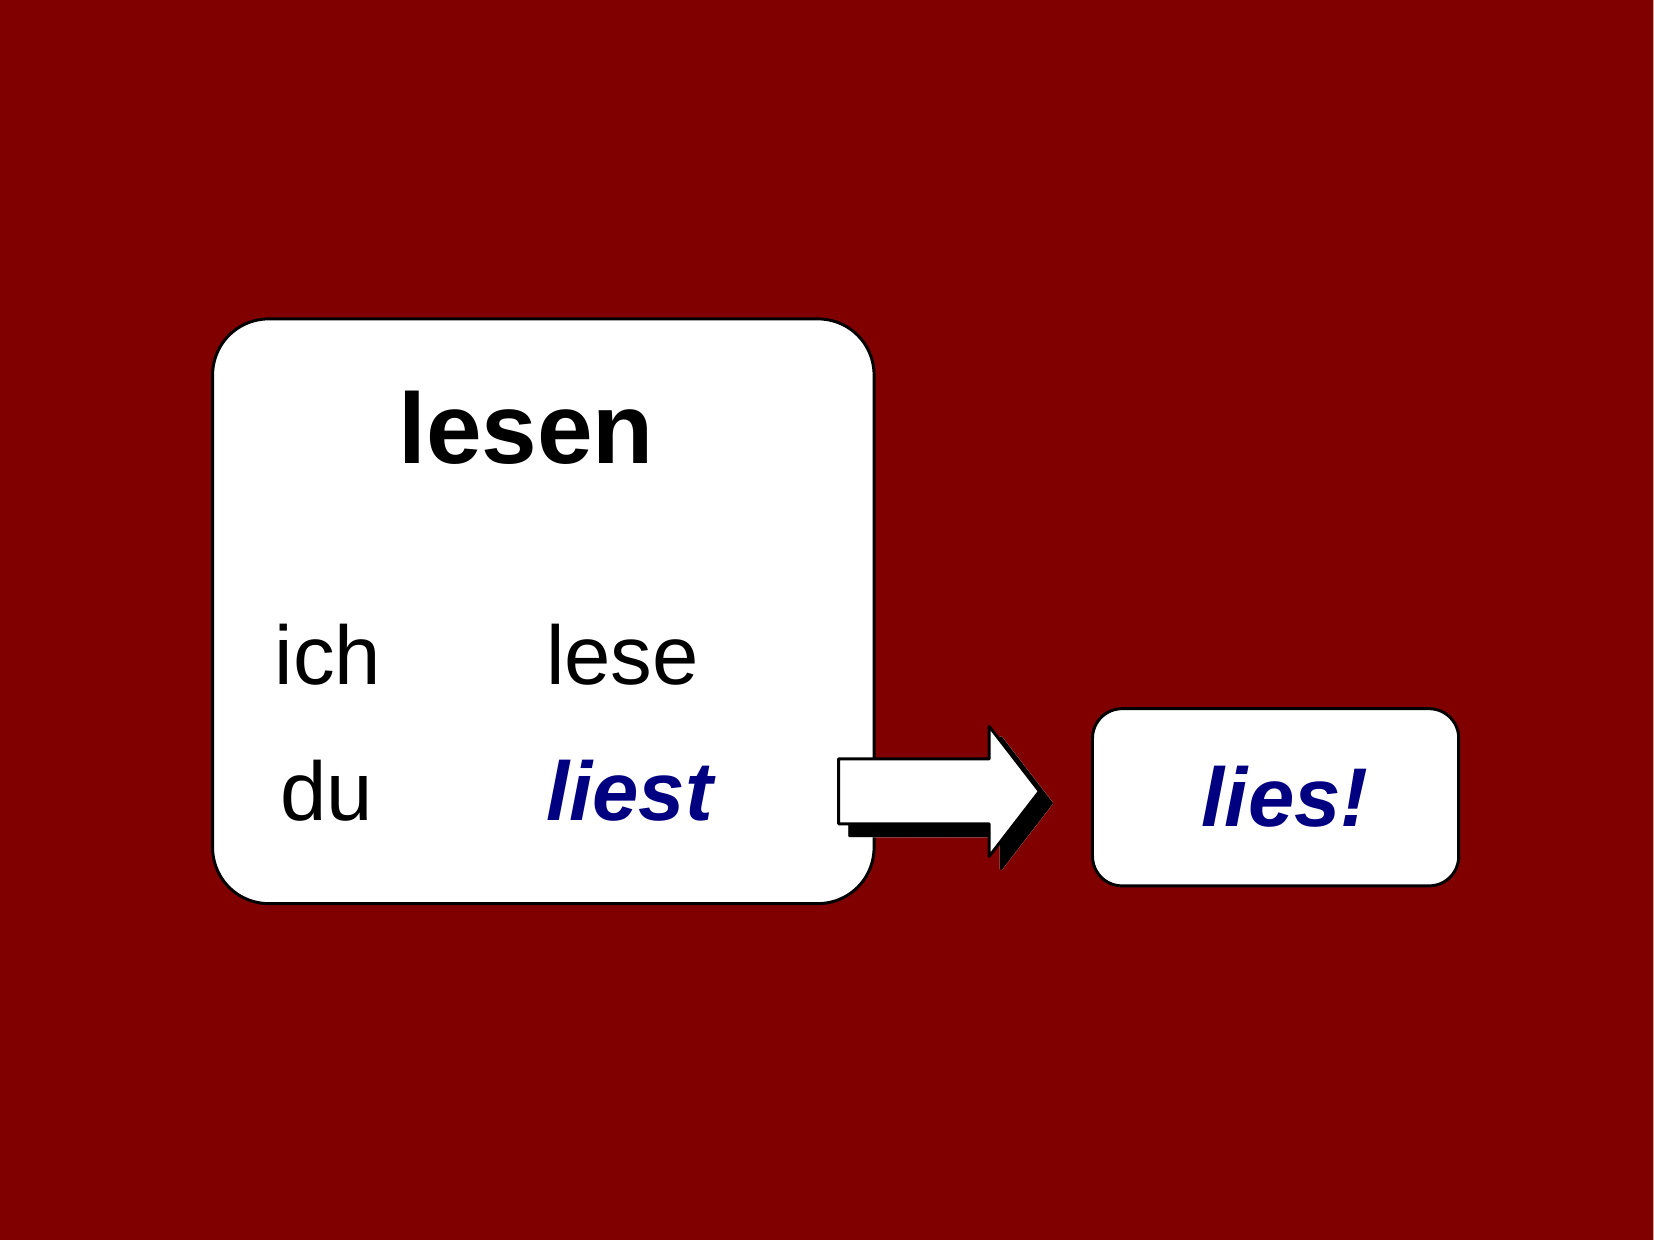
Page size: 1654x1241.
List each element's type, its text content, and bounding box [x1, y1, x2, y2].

text_box du [265, 738, 467, 851]
text_box ich [259, 602, 449, 715]
text_box [212, 318, 1040, 904]
text_box [1092, 708, 1459, 886]
text_box lese [531, 602, 875, 715]
text_box lies! [1187, 744, 1565, 857]
text_box liest [531, 738, 728, 851]
text_box lesen [383, 366, 845, 498]
